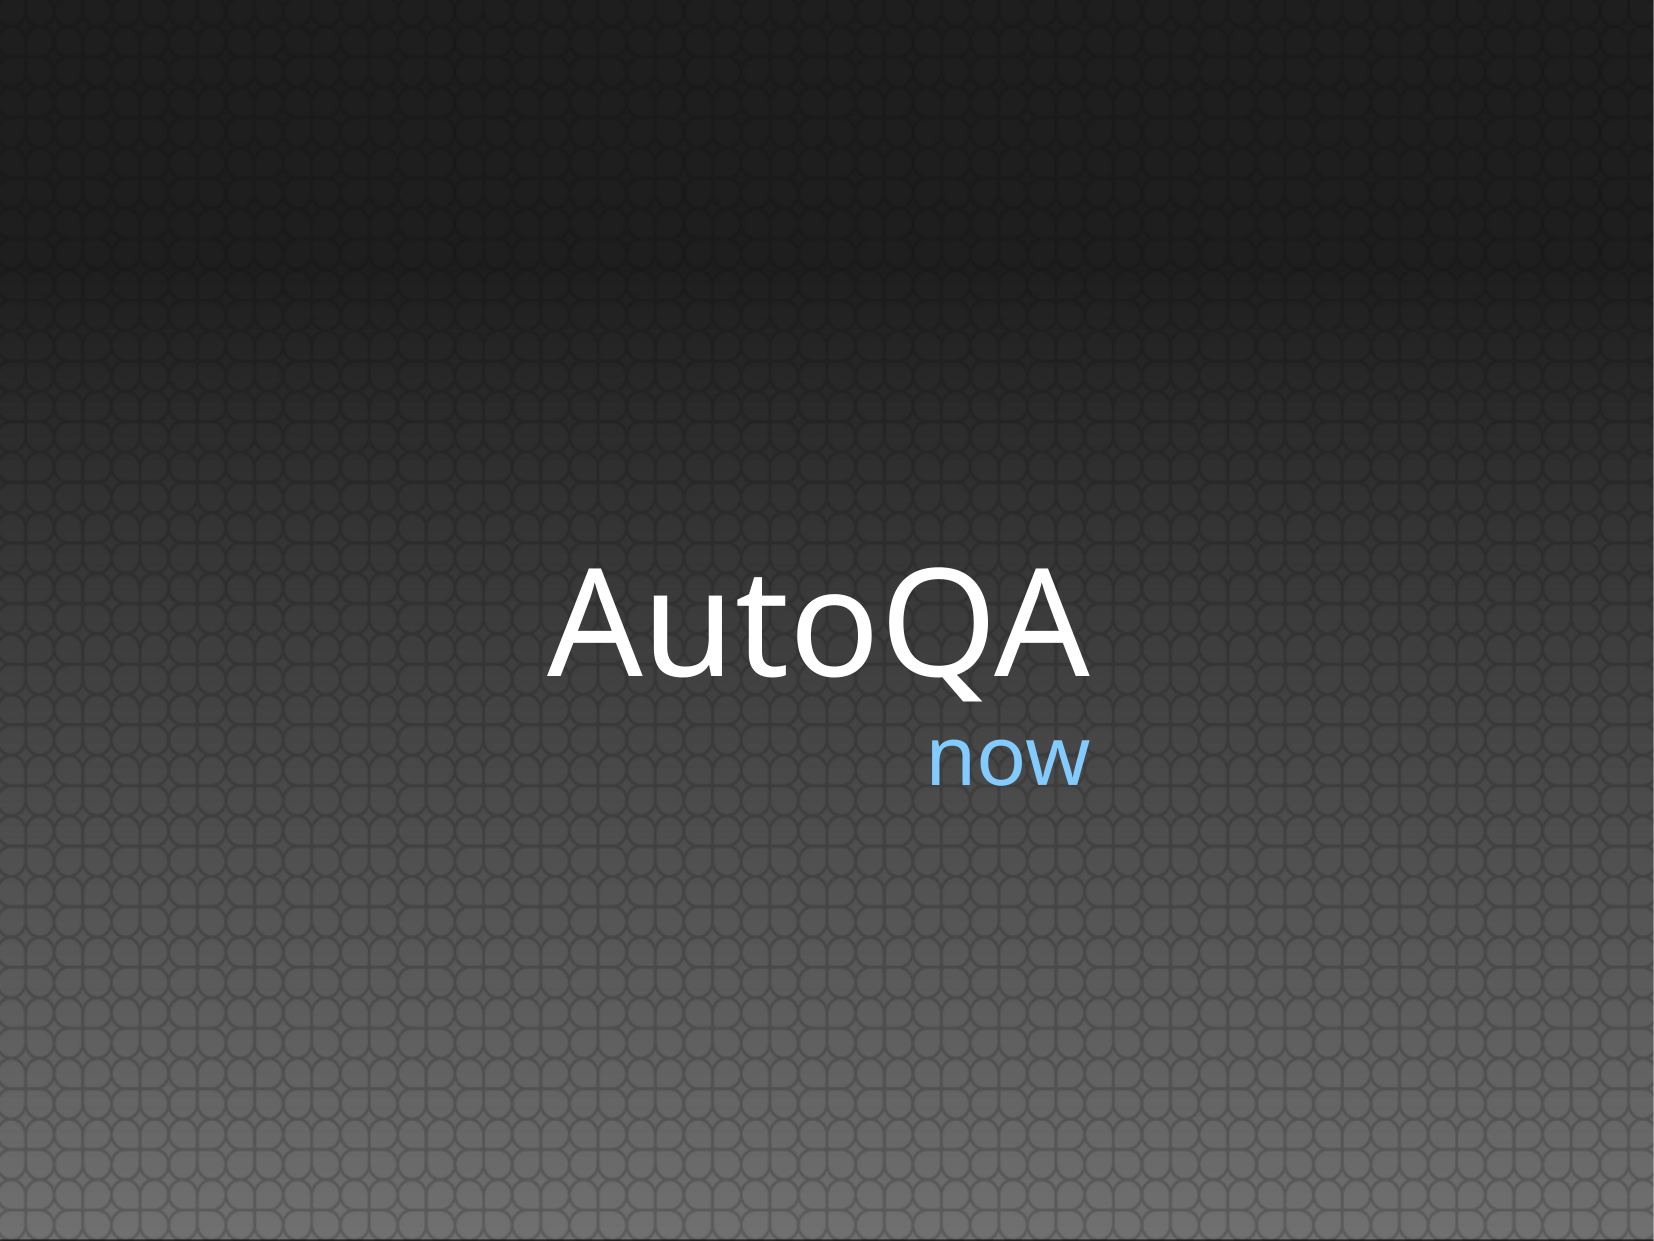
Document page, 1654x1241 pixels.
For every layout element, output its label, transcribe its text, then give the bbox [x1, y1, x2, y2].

title AutoQA [75, 525, 1564, 713]
picture [0, 0, 1654, 1241]
text_box now [910, 689, 1202, 798]
